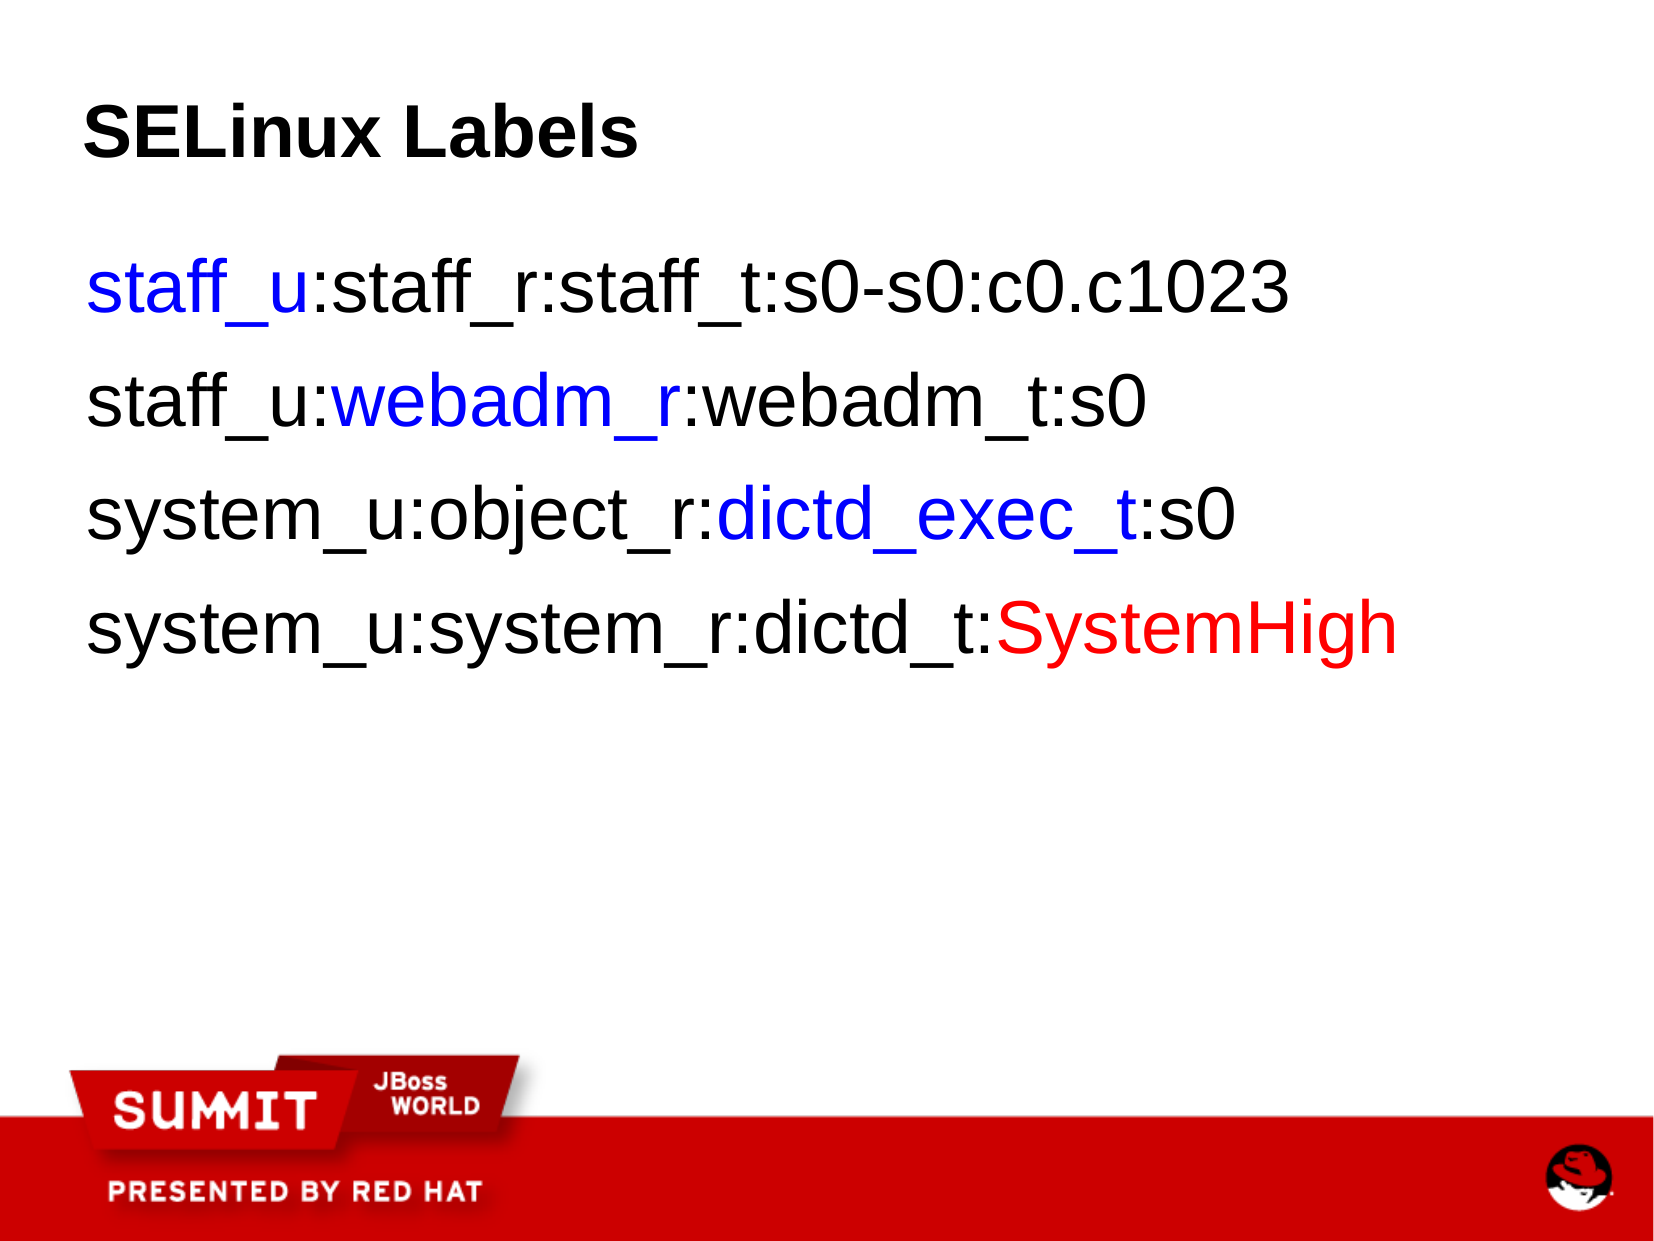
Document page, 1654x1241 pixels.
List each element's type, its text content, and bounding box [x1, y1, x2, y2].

title SELinux Labels [82, 45, 1571, 218]
picture [0, 1043, 1654, 1241]
list staff_u:staff_r:staff_t:s0-s0:c0.c1023 staff_u:webadm_r:webadm_t:s0 system_u:object_r:dictd_exec_t:s0 system_u:system_r:dictd_t:SystemHigh [86, 244, 1576, 1024]
